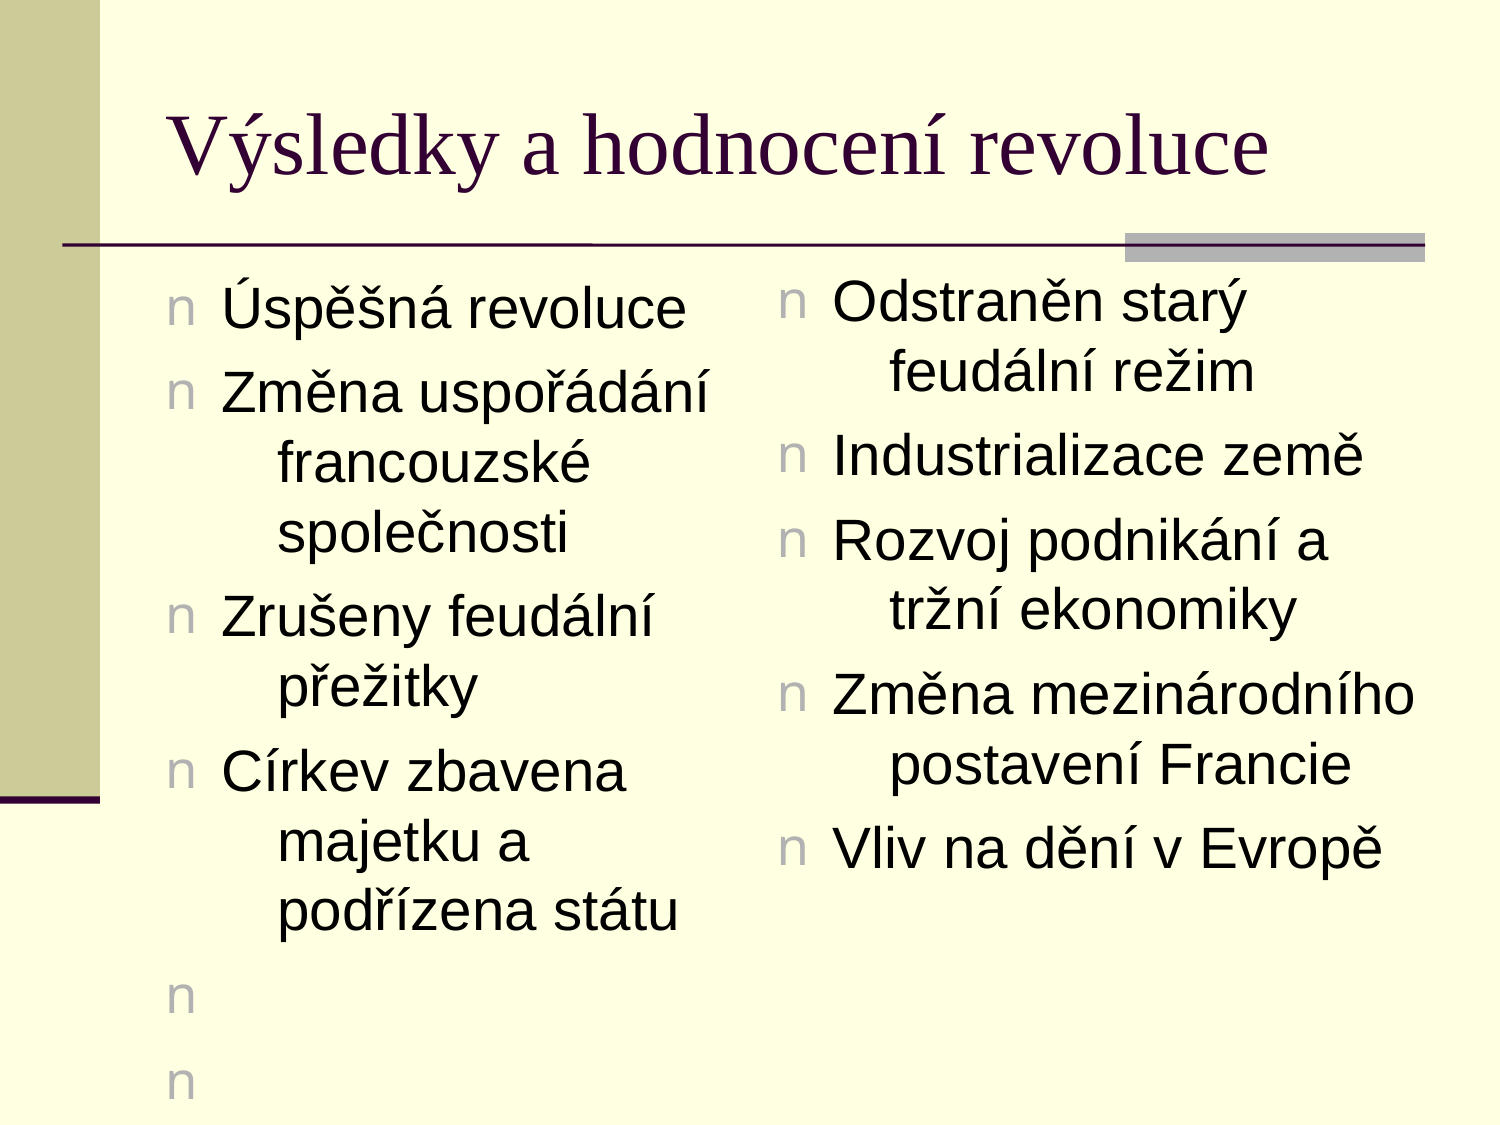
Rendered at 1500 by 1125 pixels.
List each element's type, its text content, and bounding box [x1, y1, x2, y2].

list Odstraněn starý feudální režim Industrializace země Rozvoj podnikání a tržní ekonomiky Změna mezinárodního postavení Francie Vliv na dění v Evropě [761, 255, 1459, 999]
list Úspěšná revoluce Změna uspořádání francouzské společnosti Zrušeny feudální přežitky Církev zbavena majetku a podřízena státu [150, 262, 775, 1006]
title Výsledky a hodnocení revoluce [150, 45, 1426, 234]
